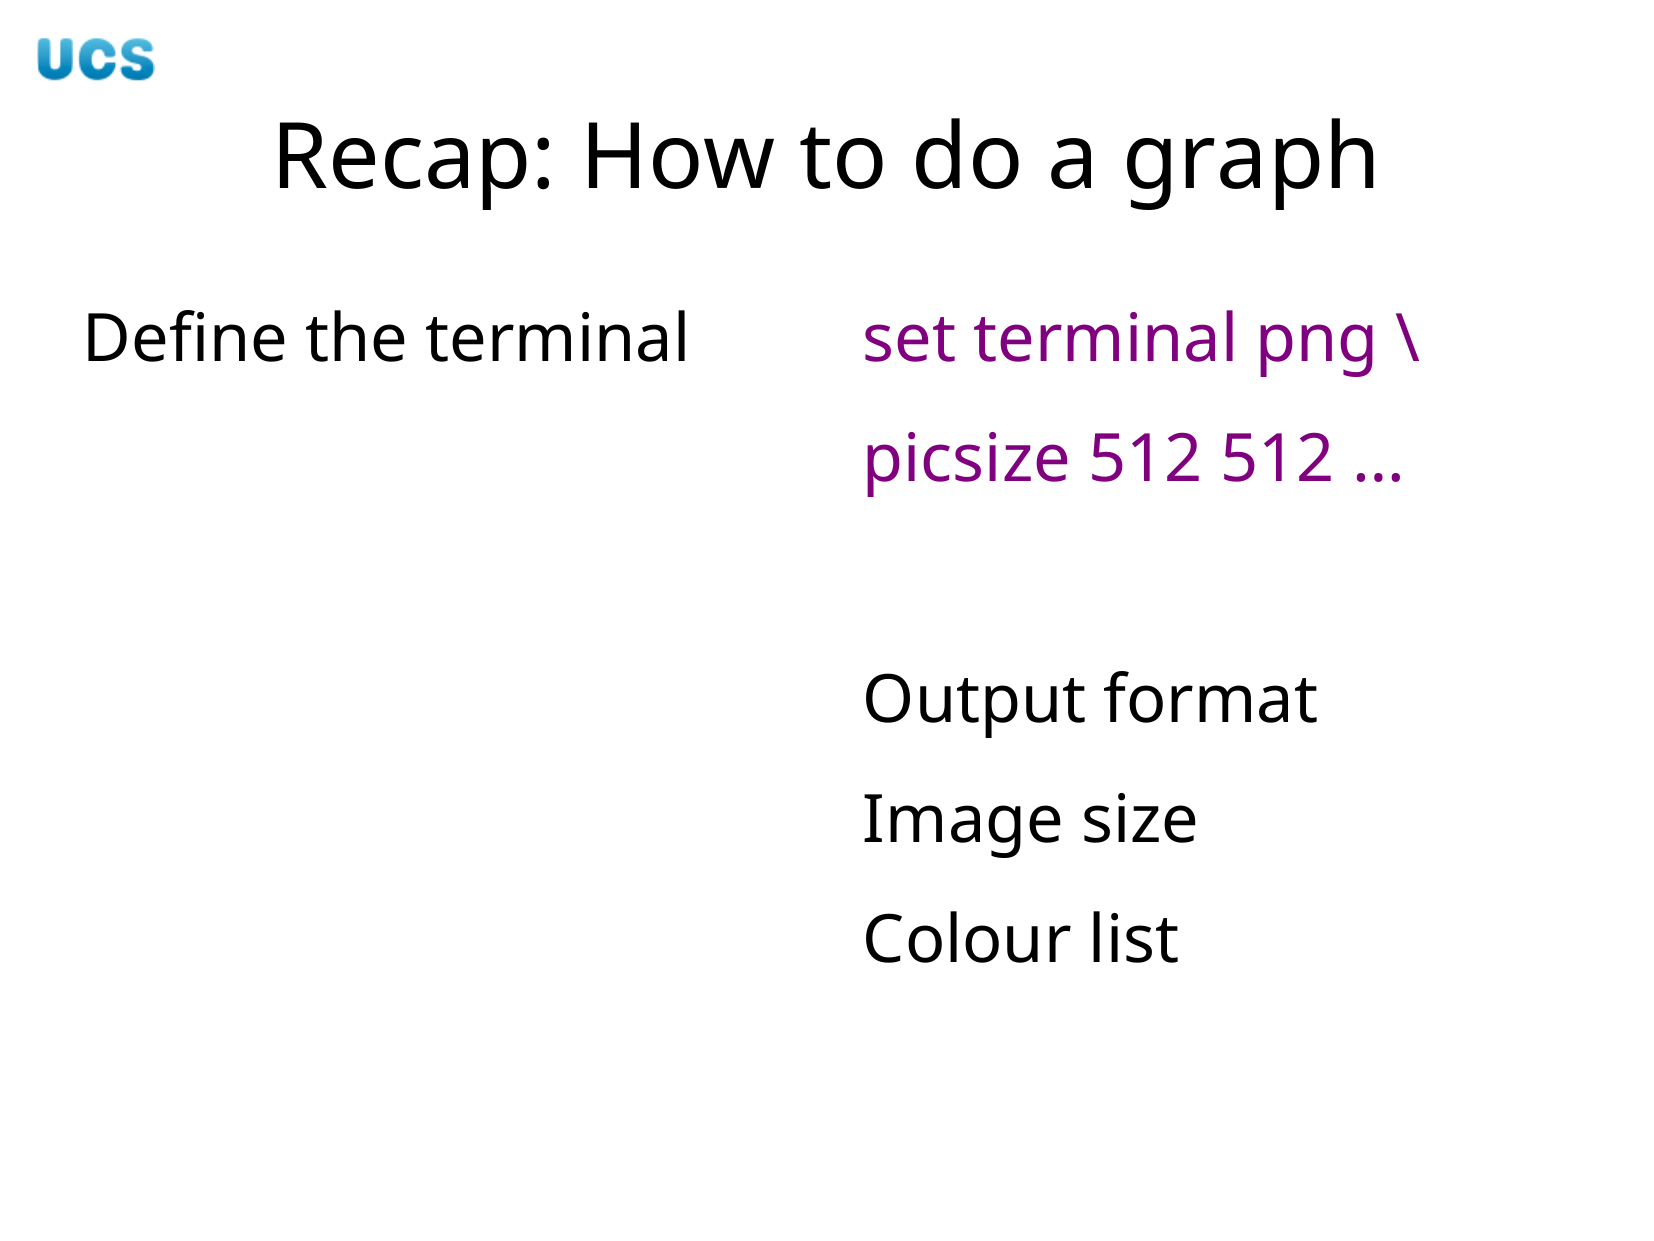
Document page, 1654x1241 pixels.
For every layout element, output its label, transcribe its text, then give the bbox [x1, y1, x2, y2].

picture [37, 37, 155, 82]
list set terminal png \ picsize 512 512 … Output format Image size Colour list [845, 290, 1572, 1094]
list Define the terminal [82, 290, 809, 1109]
title Recap: How to do a graph [82, 49, 1571, 257]
